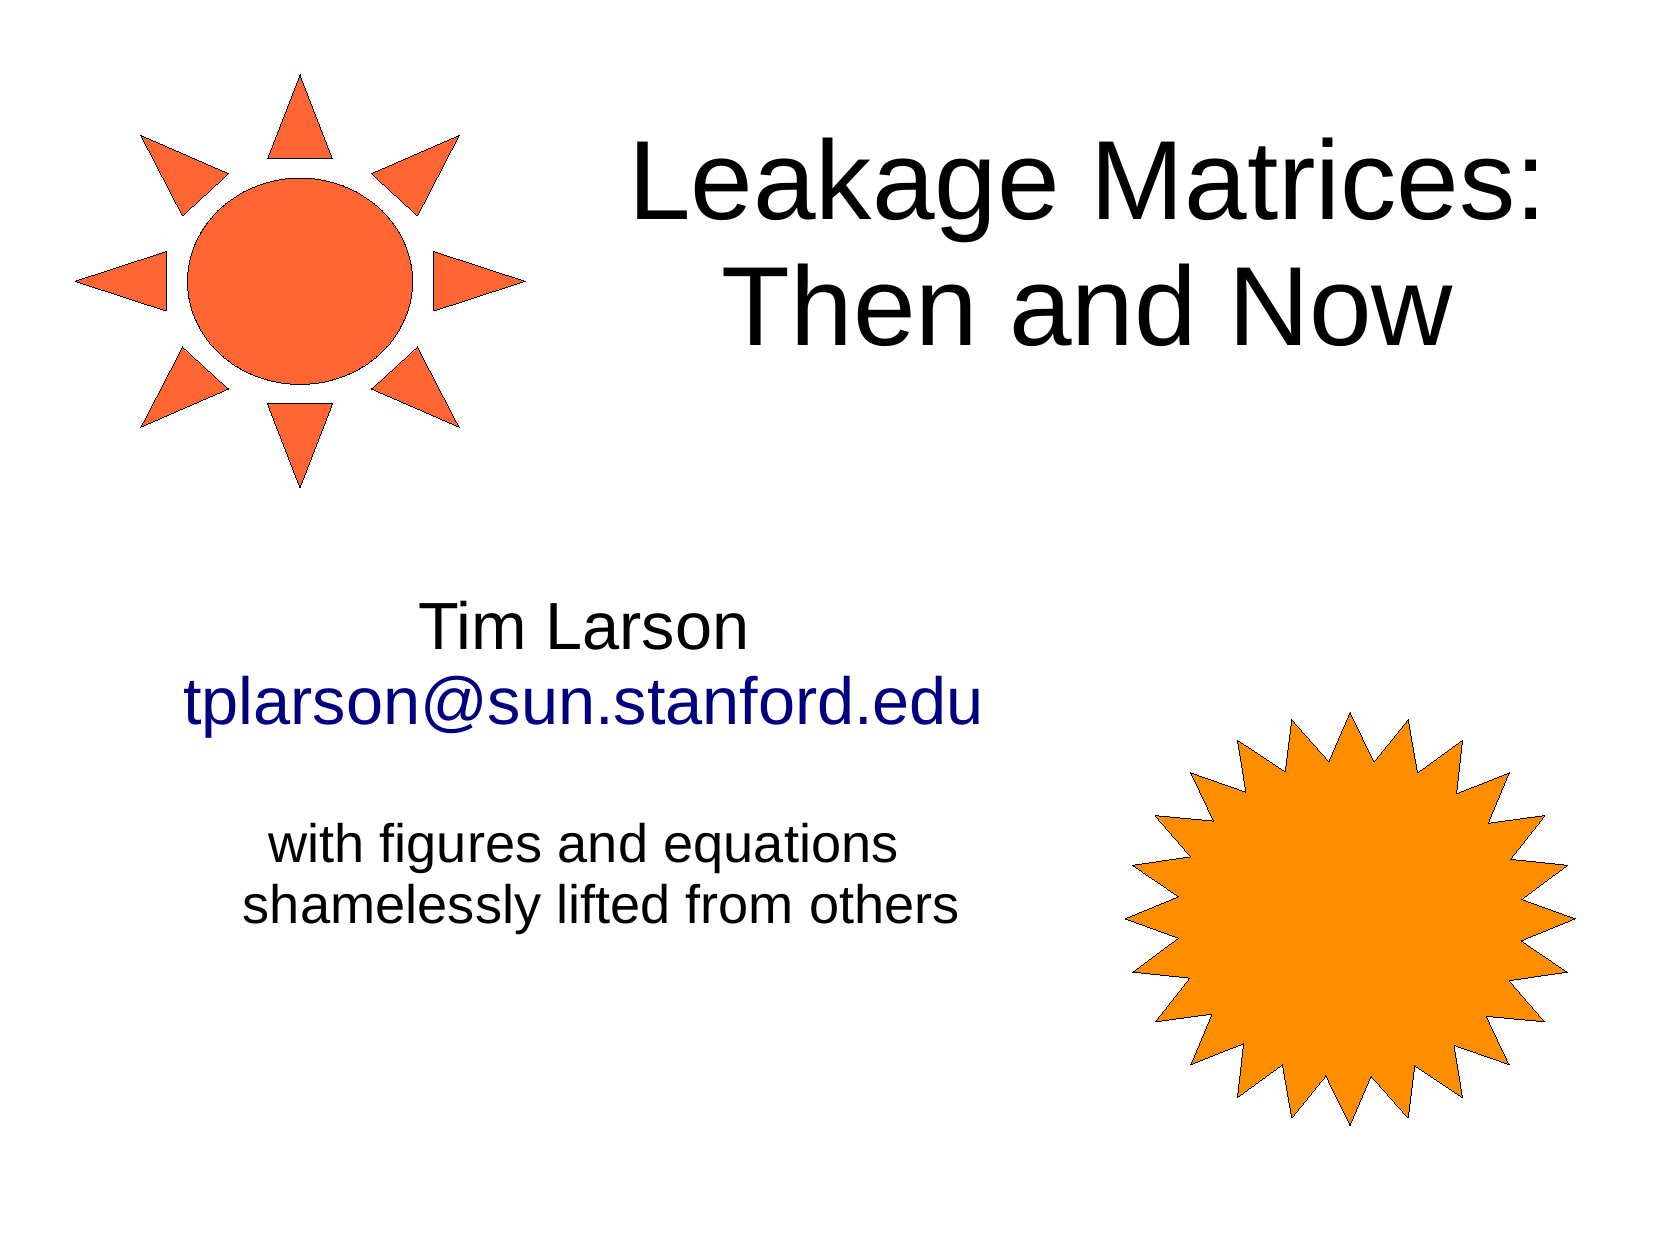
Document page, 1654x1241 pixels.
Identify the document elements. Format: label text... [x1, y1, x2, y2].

text_box [267, 74, 333, 159]
text_box [371, 346, 460, 428]
text_box [433, 251, 526, 311]
title Leakage Matrices: Then and Now [600, 75, 1576, 413]
text_box [267, 403, 333, 488]
text_box [140, 135, 229, 216]
text_box [187, 178, 413, 385]
text_box [75, 251, 167, 311]
text_box [1125, 712, 1576, 1126]
subtitle Tim Larson tplarson@sun.stanford.edu with figures and equations shamelessly lifted from others [82, 586, 1051, 938]
text_box [140, 346, 229, 428]
text_box [371, 135, 460, 216]
